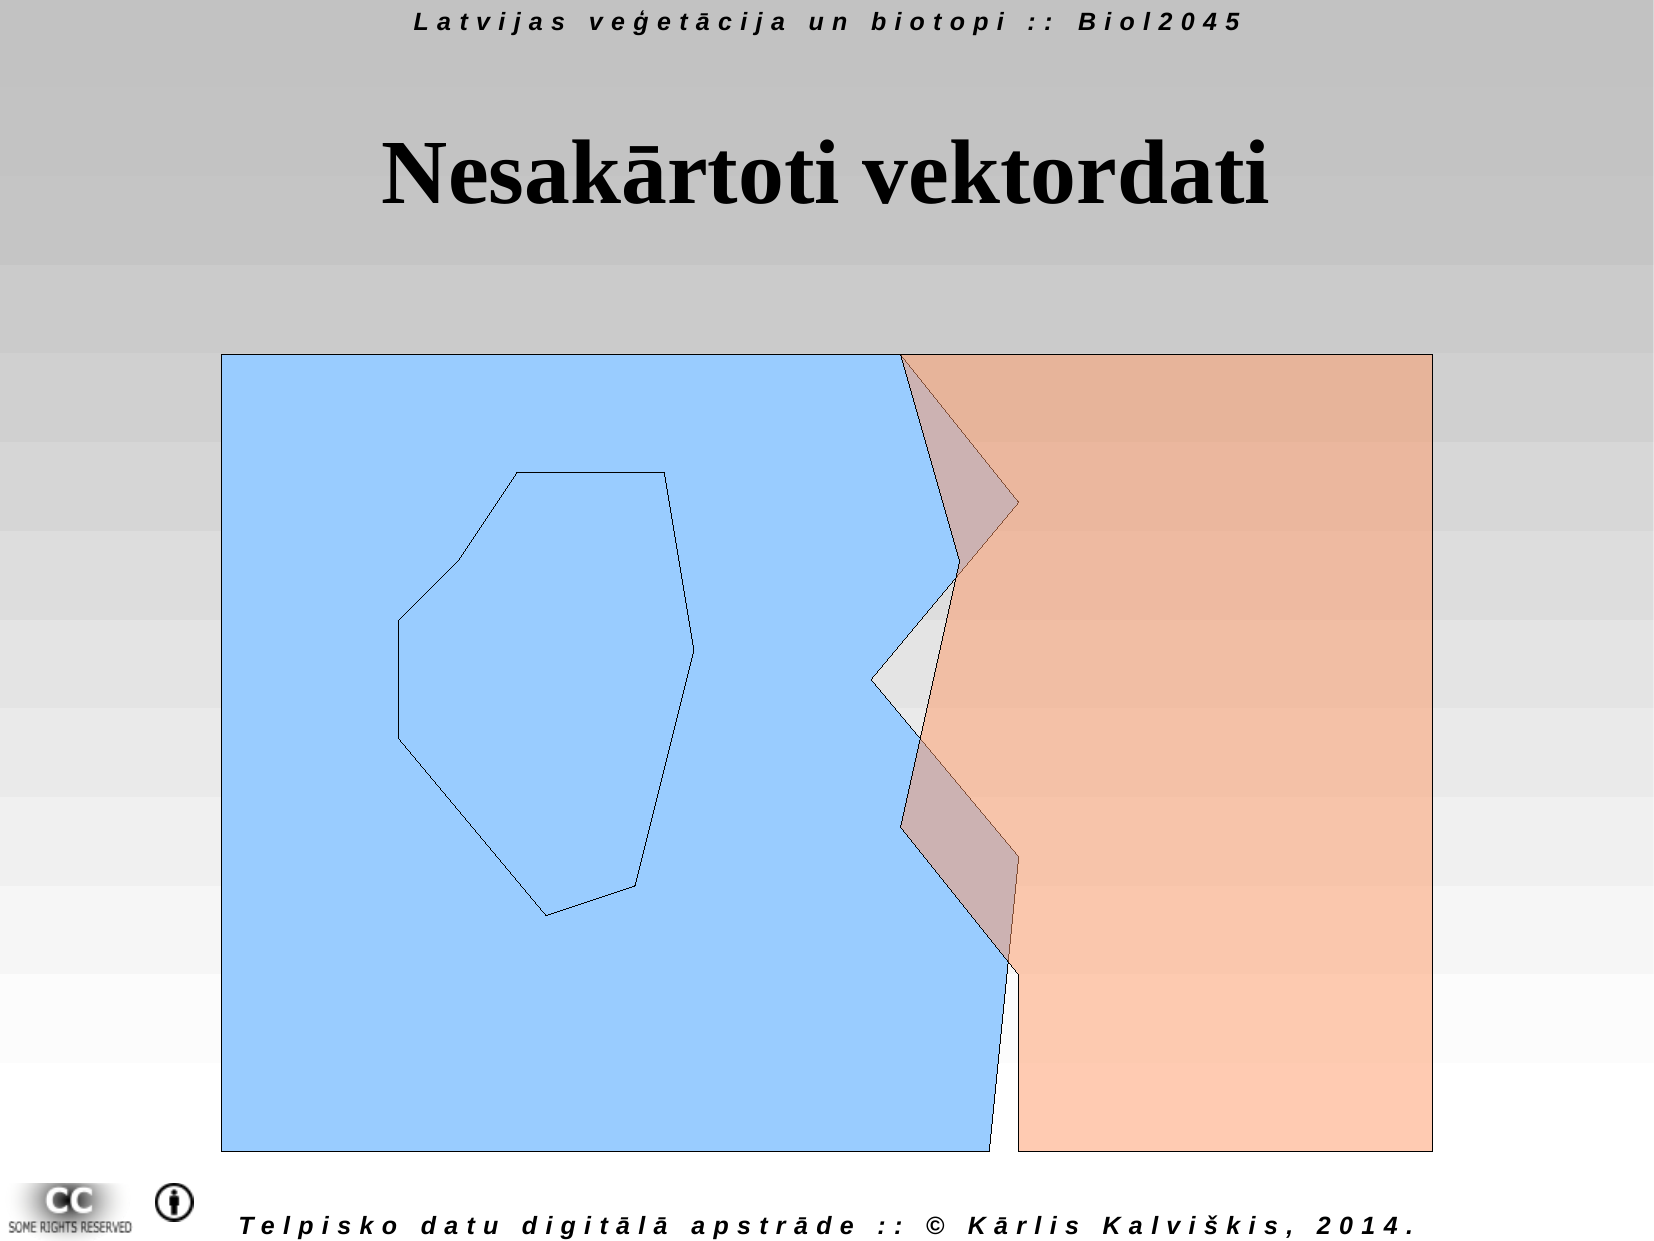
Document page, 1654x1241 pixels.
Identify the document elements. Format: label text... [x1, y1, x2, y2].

picture [0, 0, 1654, 1241]
title Nesakārtoti vektordati [29, 49, 1625, 296]
text_box [221, 354, 1433, 1152]
